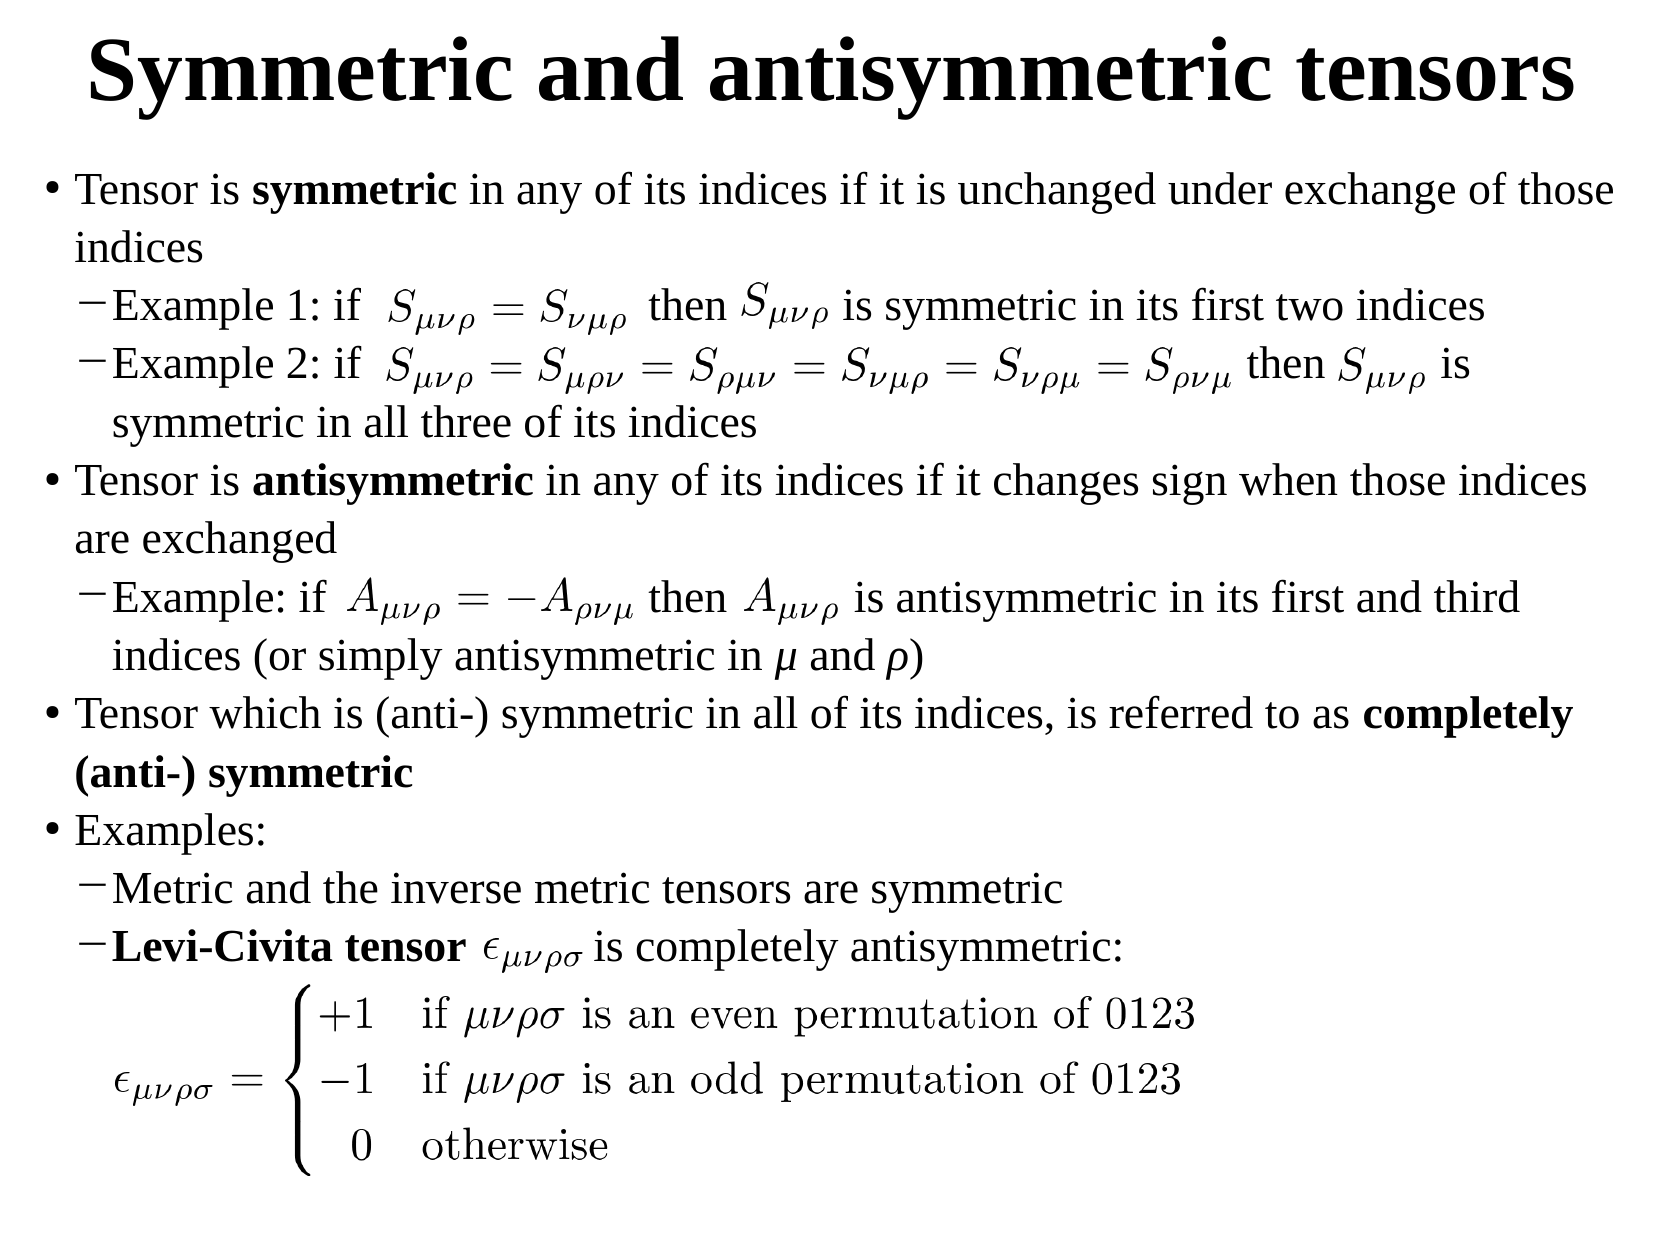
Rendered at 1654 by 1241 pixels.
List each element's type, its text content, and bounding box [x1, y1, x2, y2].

picture [114, 984, 1194, 1176]
picture [483, 938, 583, 973]
picture [1338, 347, 1425, 394]
picture [386, 347, 1231, 394]
list Tensor is symmetric in any of its indices if it is unchanged under exchange of those indices Example 1: if then is symmetric in its first two indices Example 2: if then is symmetric in all three of its indices Tensor is antisymmetric in any of its indices if it changes sign when those indices are exchanged Example: if then is antisymmetric in its first and third indices (or simply antisymmetric in μ and ρ) Tensor which is (anti-) symmetric in all of its indices, is referred to as completely (anti-) symmetric Examples: Metric and the inverse metric tensors are symmetric Levi-Civita tensor is completely antisymmetric: [44, 155, 1620, 972]
title Symmetric and antisymmetric tensors [70, 19, 1594, 121]
picture [346, 577, 633, 625]
picture [388, 289, 626, 335]
picture [741, 282, 828, 329]
picture [743, 577, 838, 625]
